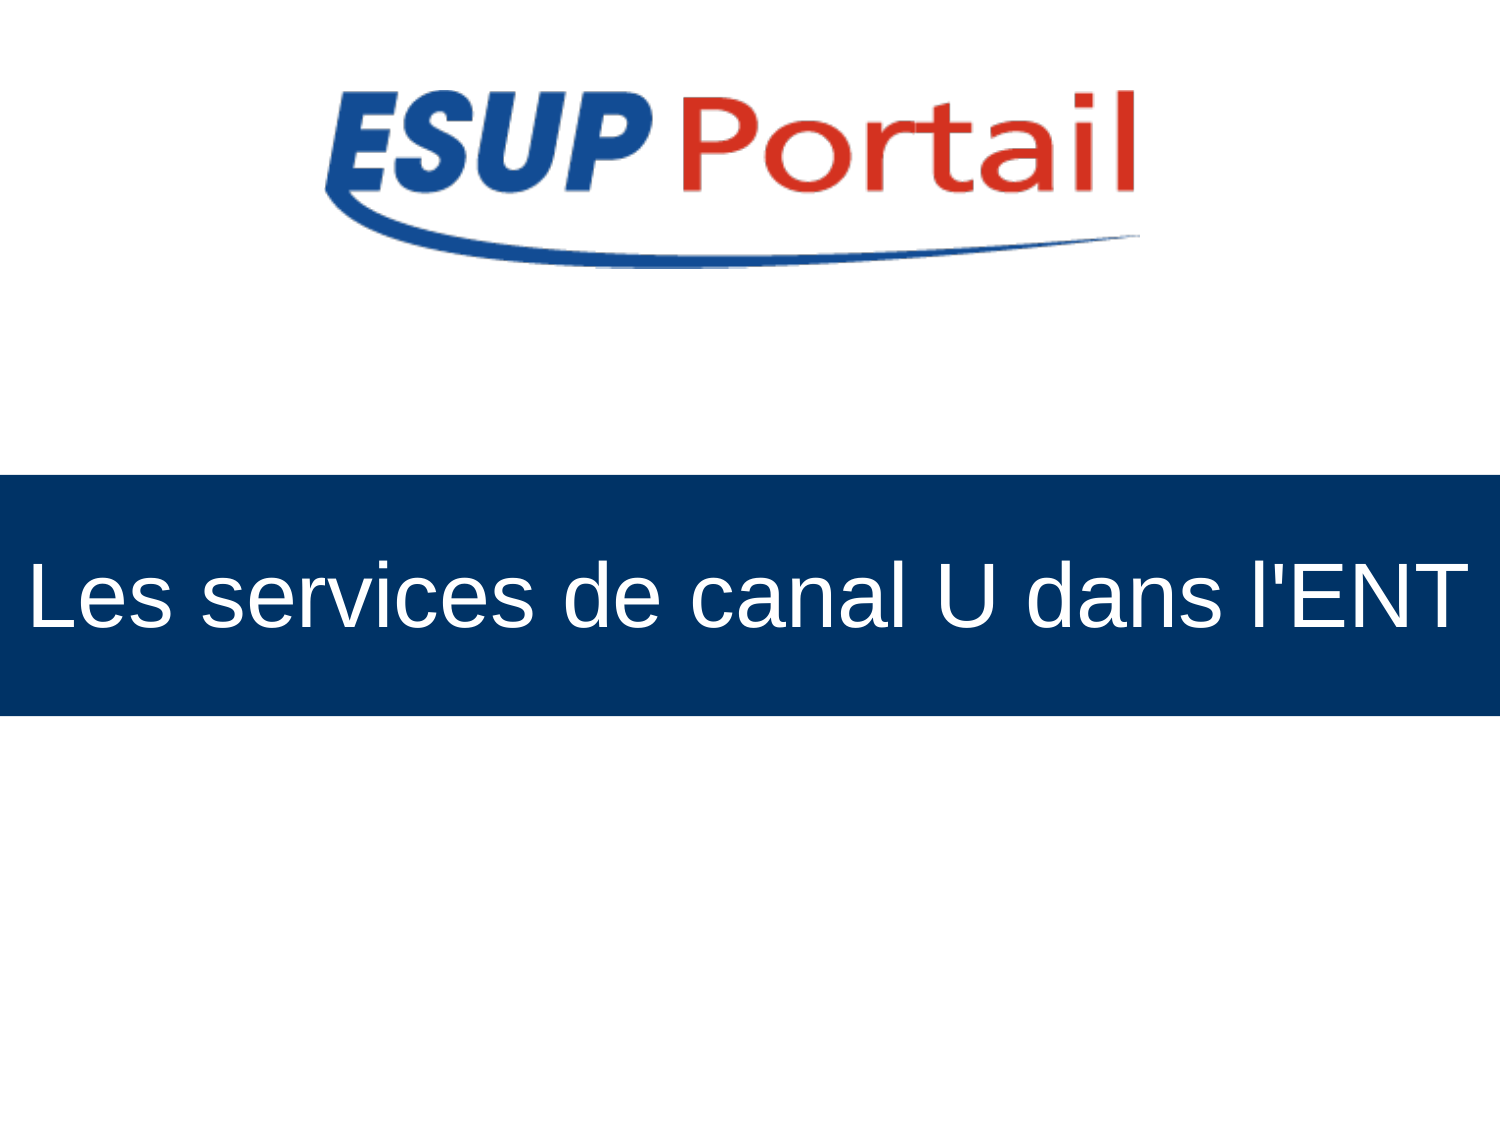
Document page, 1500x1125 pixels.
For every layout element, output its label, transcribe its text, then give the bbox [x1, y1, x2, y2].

picture [324, 90, 1140, 269]
title Les services de canal U dans l'ENT [0, 474, 1500, 717]
